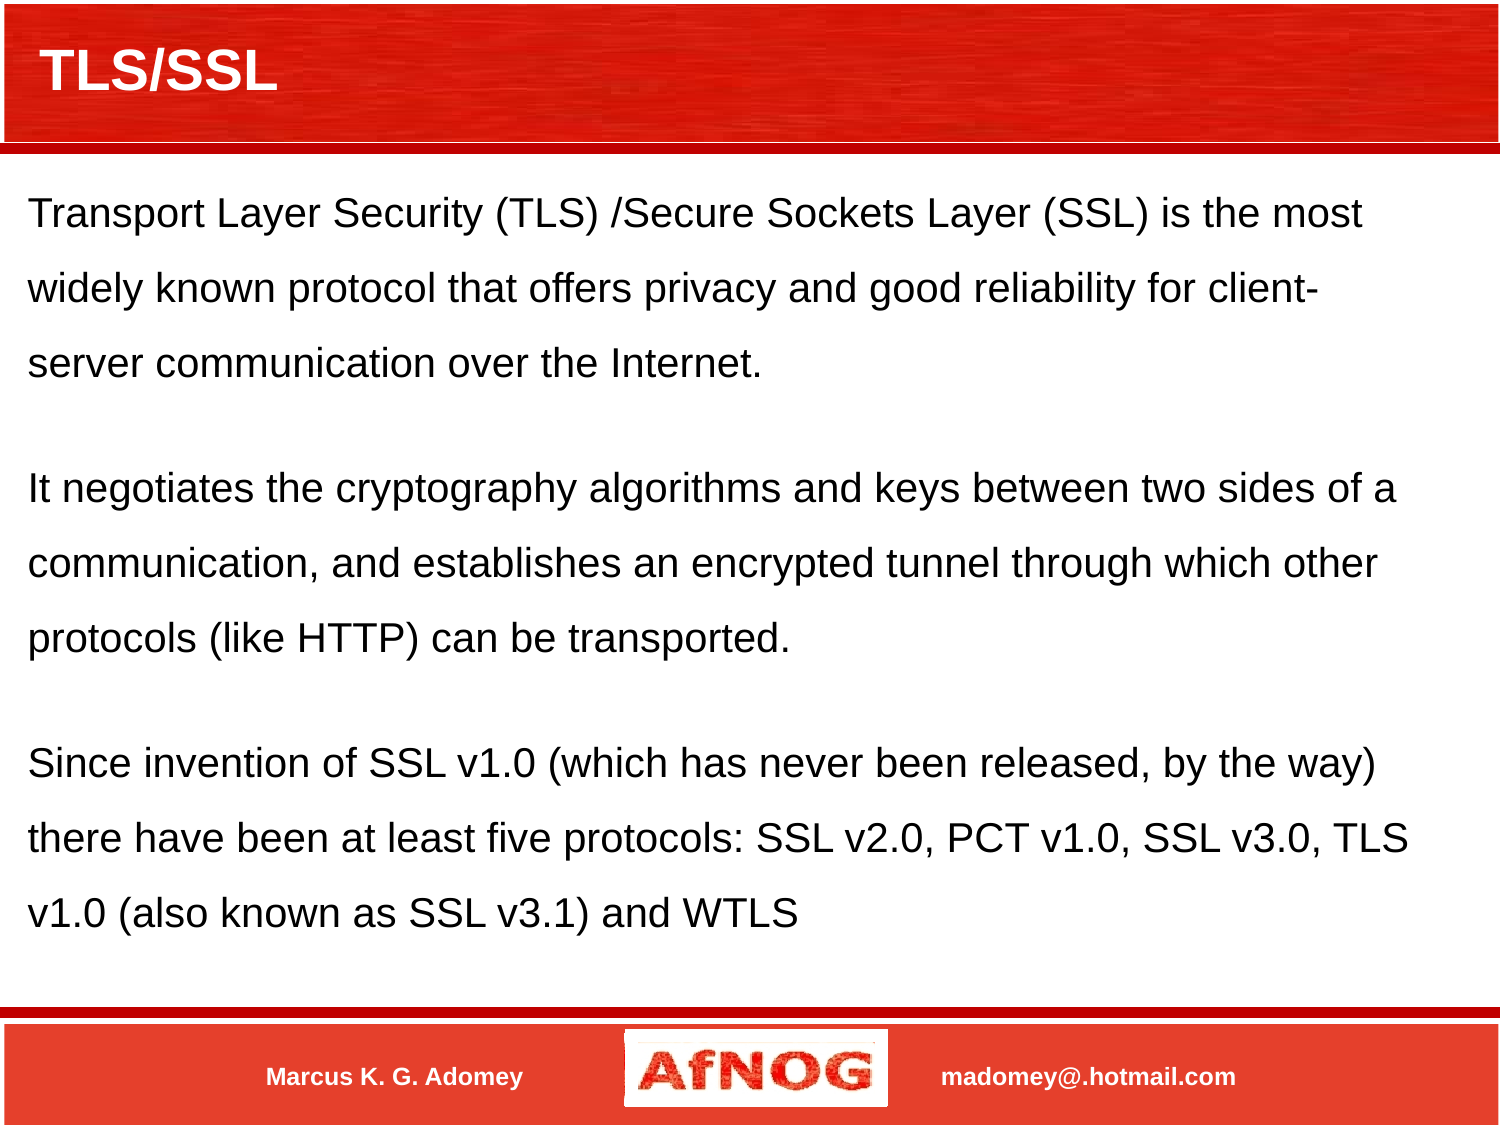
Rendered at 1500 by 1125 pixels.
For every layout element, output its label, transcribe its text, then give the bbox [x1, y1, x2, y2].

text_box TLS/SSL [24, 24, 1025, 111]
text_box Transport Layer Security (TLS) /Secure Sockets Layer (SSL) is the most widely known protocol that offers privacy and good reliability for client-server communication over the Internet. It negotiates the cryptography algorithms and keys between two sides of a communication, and establishes an encrypted tunnel through which other protocols (like HTTP) can be transported. Since invention of SSL v1.0 (which has never been released, by the way) there have been at least five protocols: SSL v2.0, PCT v1.0, SSL v3.0, TLS v1.0 (also known as SSL v3.1) and WTLS [12, 153, 1438, 942]
